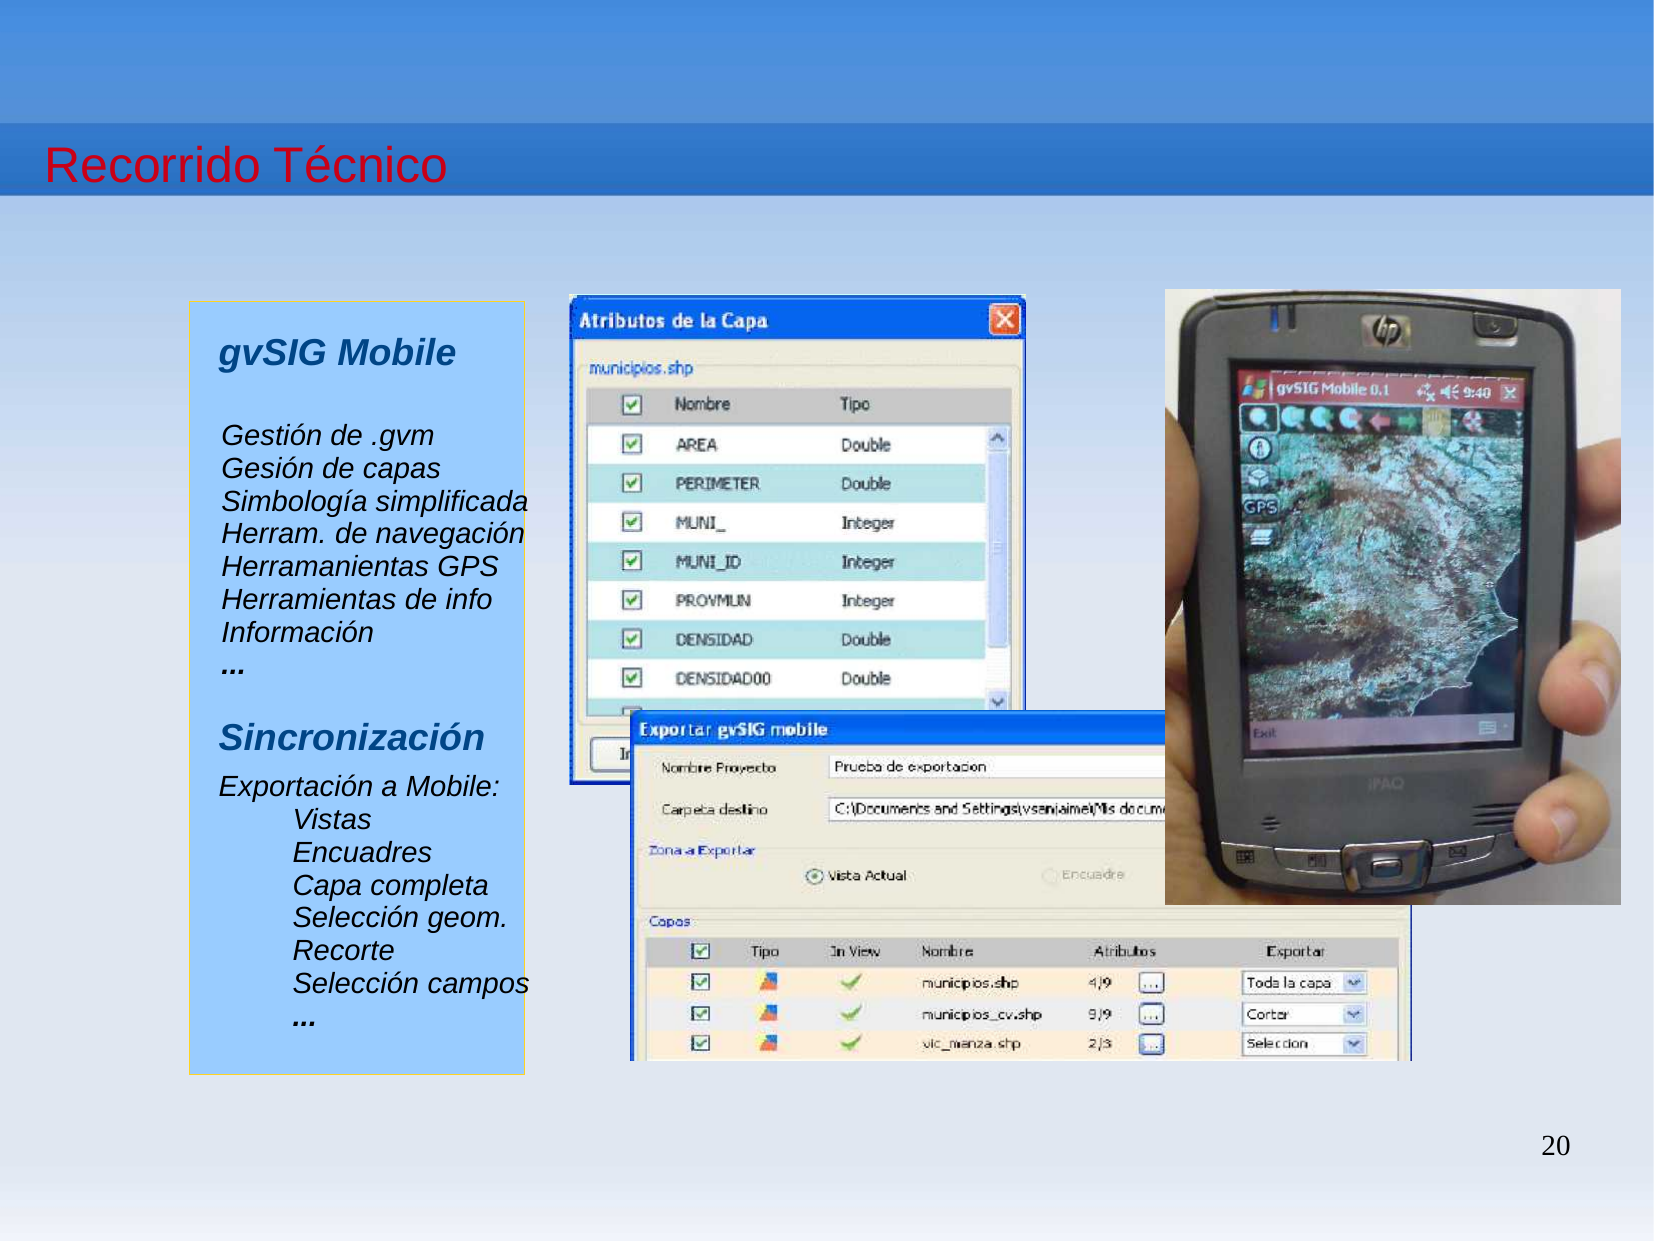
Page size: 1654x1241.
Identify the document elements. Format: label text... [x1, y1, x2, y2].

text_box Gestión de .gvm Gesión de capas Simbología simplificada Herram. de navegación Herramanientas GPS Herramientas de info Información ... [206, 411, 550, 762]
picture [0, 0, 1654, 1241]
text_box gvSIG Mobile [203, 323, 506, 427]
text_box Exportación a Mobile: Vistas Encuadres Capa completa Selección geom. Recorte Selección campos ... [203, 762, 553, 1081]
text_box [189, 301, 525, 1075]
text_box Recorrido Técnico [29, 129, 465, 207]
text_box Sincronización [203, 708, 506, 762]
